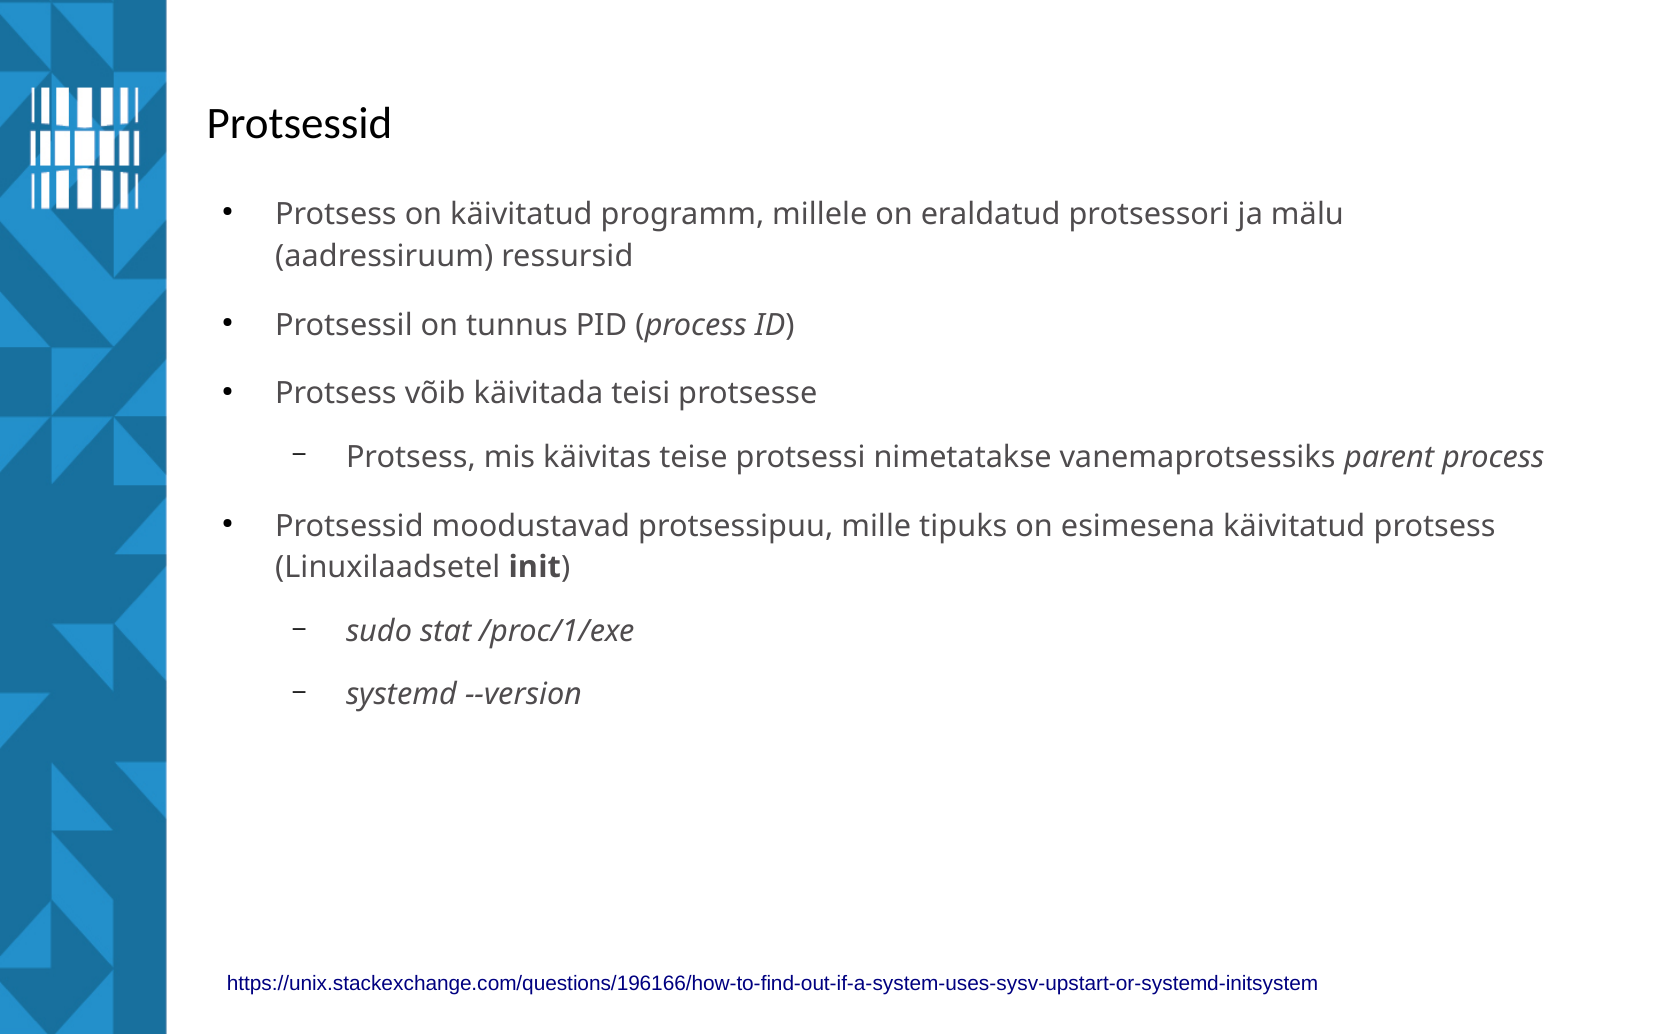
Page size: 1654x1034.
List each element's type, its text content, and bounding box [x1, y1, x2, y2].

title Protsessid [206, 41, 1536, 191]
list Protsess on käivitatud programm, millele on eraldatud protsessori ja mälu (aadressiruum) ressursid Protsessil on tunnus PID (process ID) Protsess võib käivitada teisi protsesse Protsess, mis käivitas teise protsessi nimetatakse vanemaprotsessiks parent process Protsessid moodustavad protsessipuu, mille tipuks on esimesena käivitatud protsess (Linuxilaadsetel init) sudo stat /proc/1/exe systemd --version [204, 191, 1565, 910]
picture [42, 108, 132, 208]
text_box https://unix.stackexchange.com/questions/196166/how-to-find-out-if-a-system-uses-sysv-upstart-or-systemd-initsystem [212, 964, 1359, 1004]
